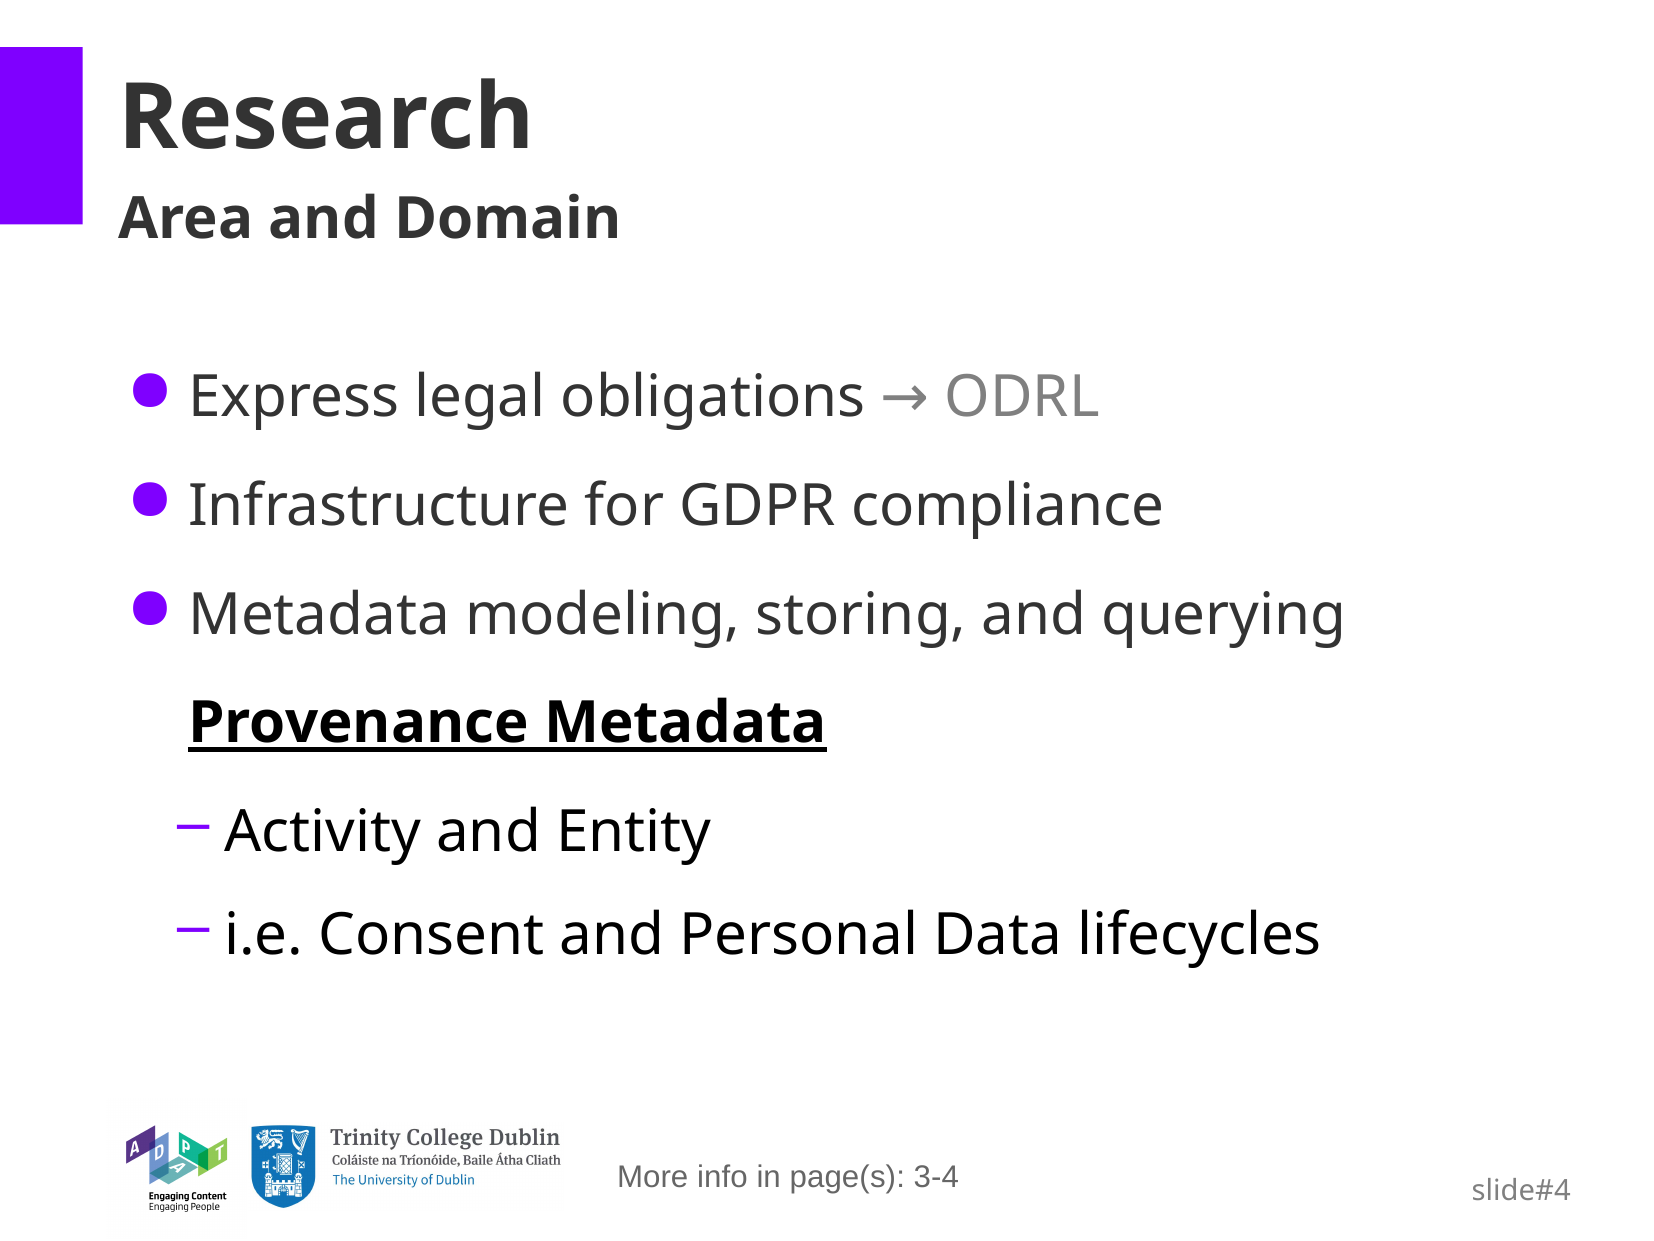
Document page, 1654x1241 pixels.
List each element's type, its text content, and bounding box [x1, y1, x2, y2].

picture [106, 1098, 247, 1239]
list Express legal obligations → ODRL Infrastructure for GDPR compliance Metadata modeling, storing, and querying Provenance Metadata Activity and Entity i.e. Consent and Personal Data lifecycles [118, 354, 1536, 1074]
title Research Area and Domain [118, 49, 1571, 257]
text_box More info in page(s): 3-4 [602, 1151, 1418, 1202]
picture [248, 1122, 564, 1211]
